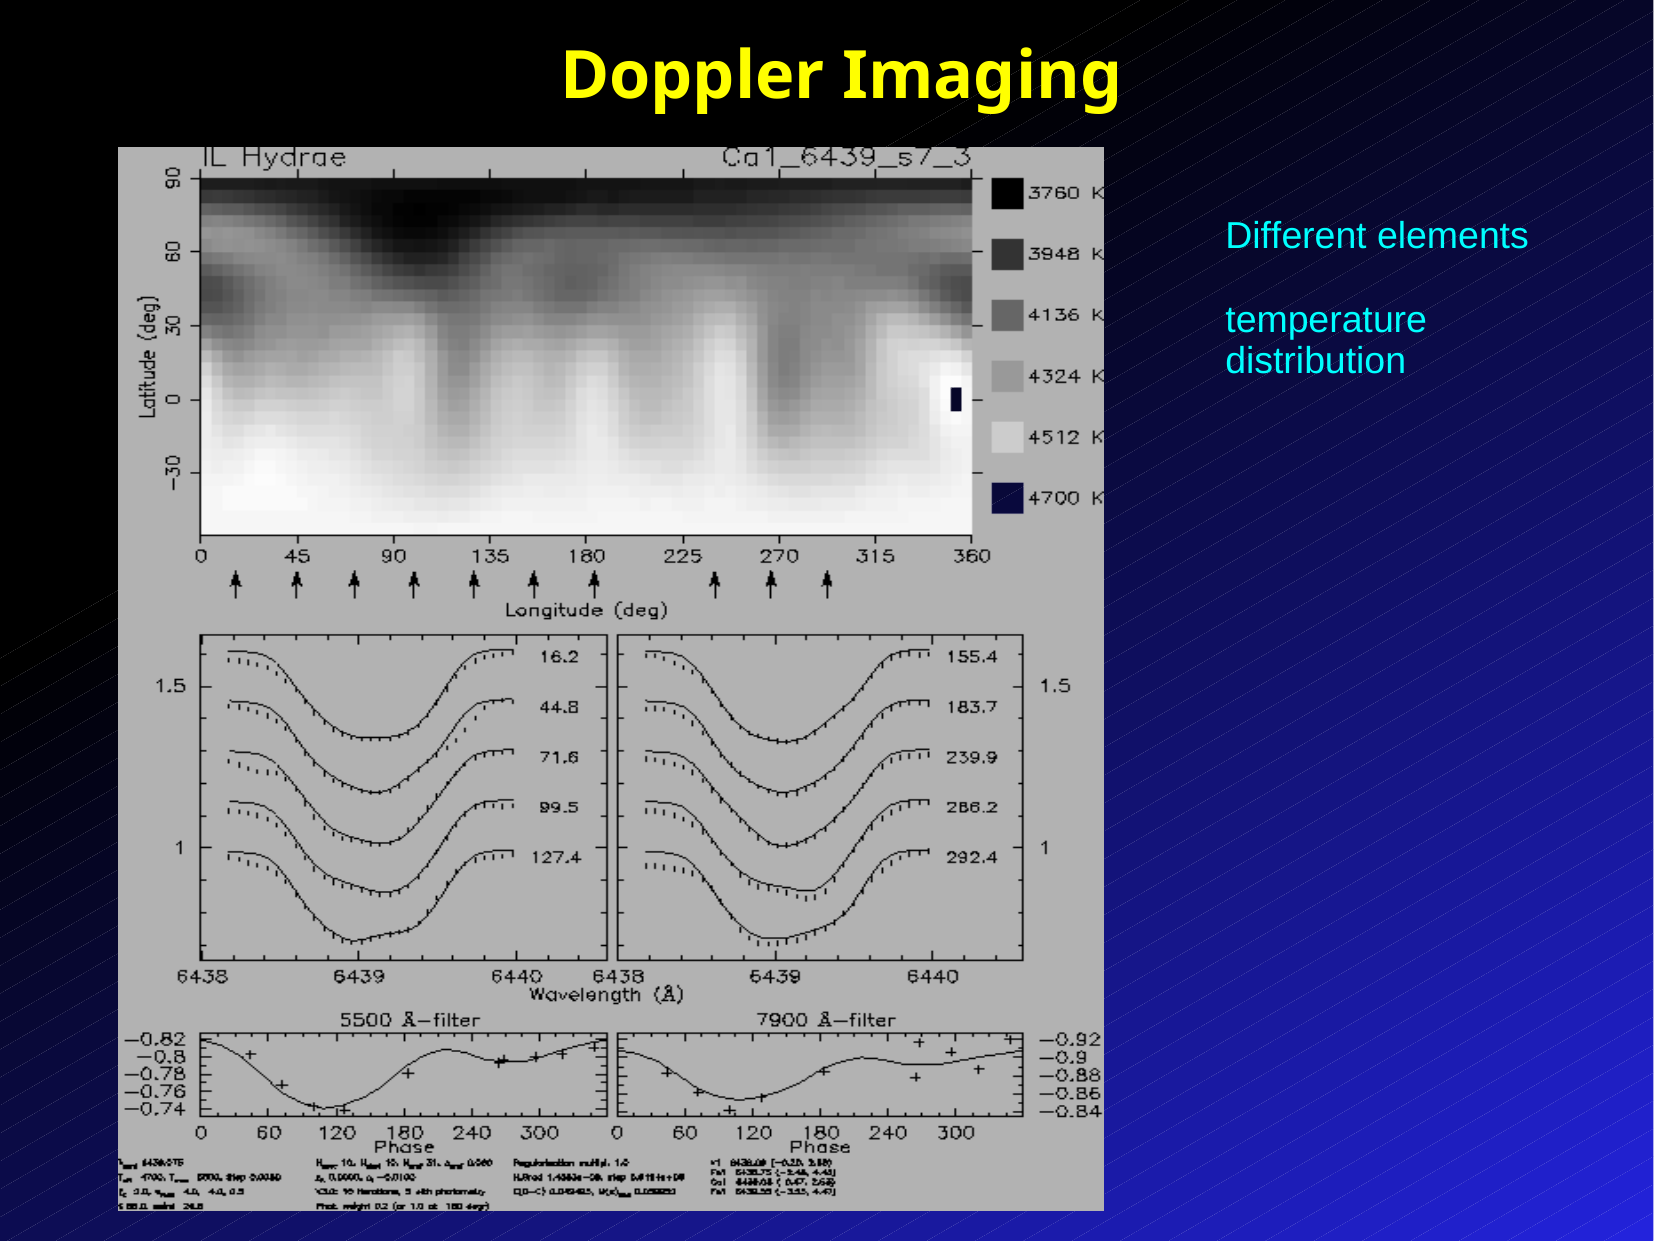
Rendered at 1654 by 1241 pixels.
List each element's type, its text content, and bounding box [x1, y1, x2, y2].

title Doppler Imaging [88, 27, 1577, 119]
picture [118, 147, 1104, 1211]
text_box Different elements temperature distribution [1210, 206, 1595, 396]
